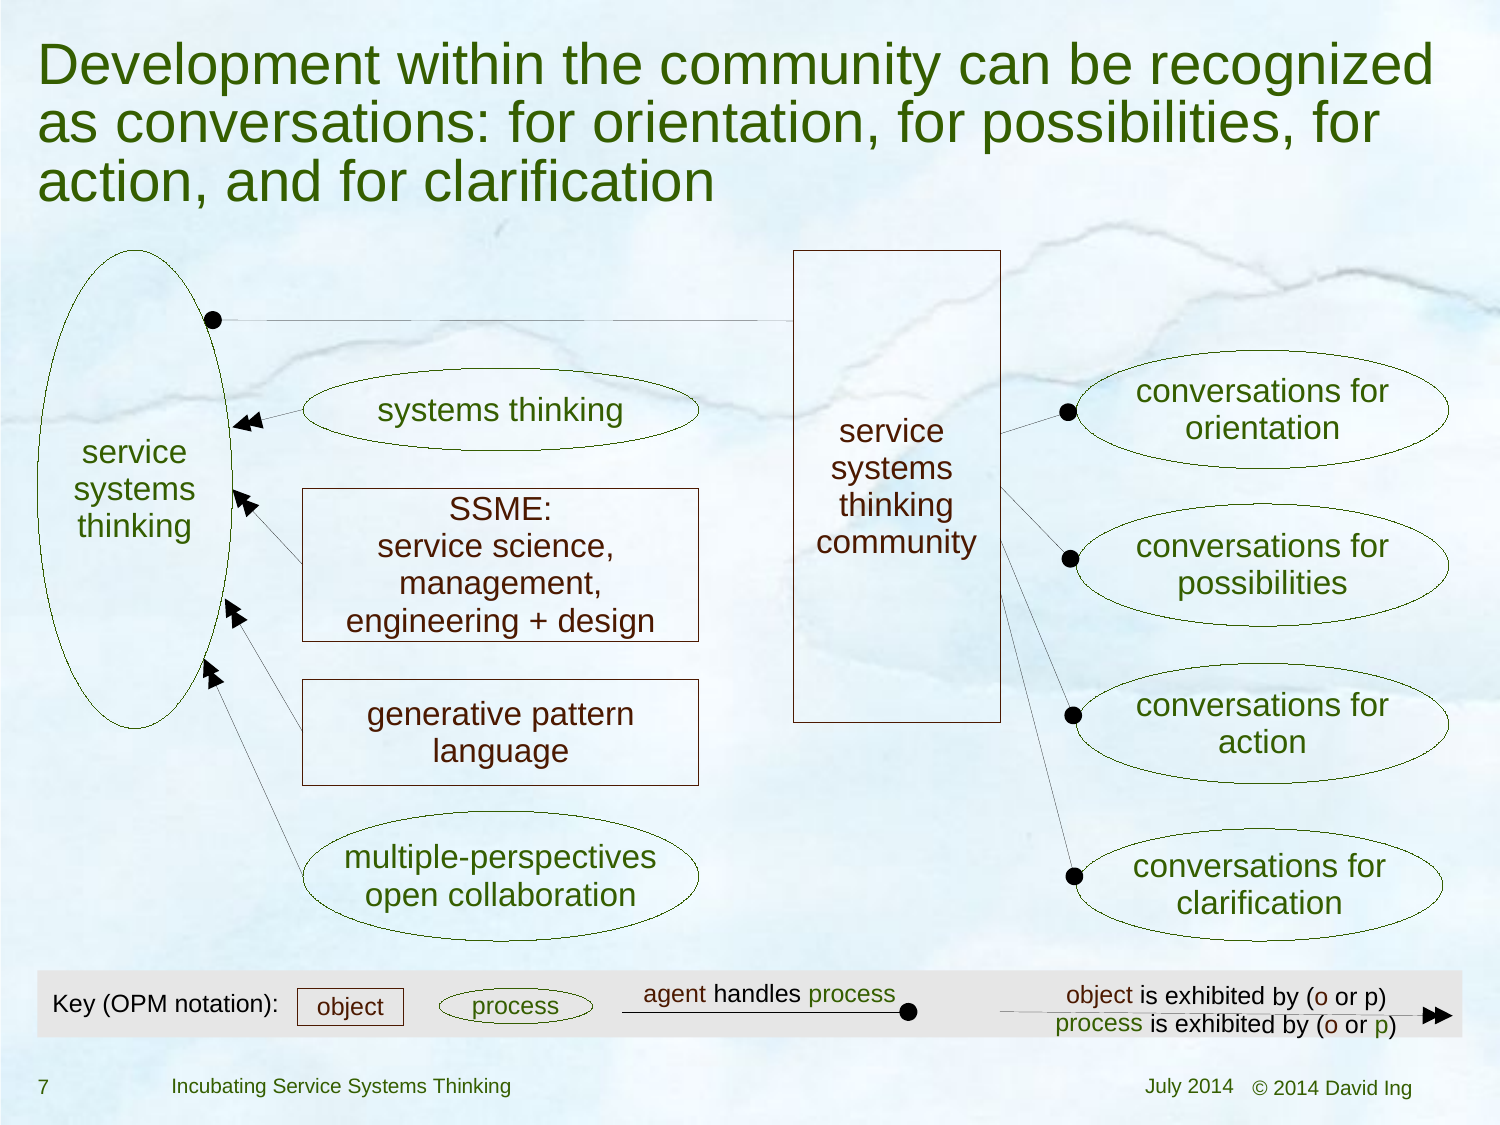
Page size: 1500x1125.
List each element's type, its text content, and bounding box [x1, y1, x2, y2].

text_box service systems thinking community [793, 250, 1001, 723]
text_box generative pattern language [302, 679, 699, 786]
text_box systems thinking [302, 368, 699, 451]
text_box conversations for possibilities [1076, 503, 1449, 627]
text_box Key (OPM notation): [1319, 1015, 1393, 1038]
title Development within the community can be recognized as conversations: for orientation, for possibilities, for action, and for clarification [37, 37, 1463, 242]
text_box conversations for clarification [1076, 828, 1443, 942]
text_box conversations for action [1076, 663, 1449, 784]
text_box process [439, 988, 593, 1024]
text_box conversations for orientation [1076, 350, 1449, 469]
text_box multiple-perspectives open collaboration [302, 811, 699, 942]
picture [0, 0, 1500, 1125]
text_box service systems thinking [37, 250, 233, 729]
text_box Key (OPM notation): [37, 970, 1463, 1038]
text_box SSME: service science, management, engineering + design [302, 488, 699, 642]
text_box object [297, 988, 404, 1026]
